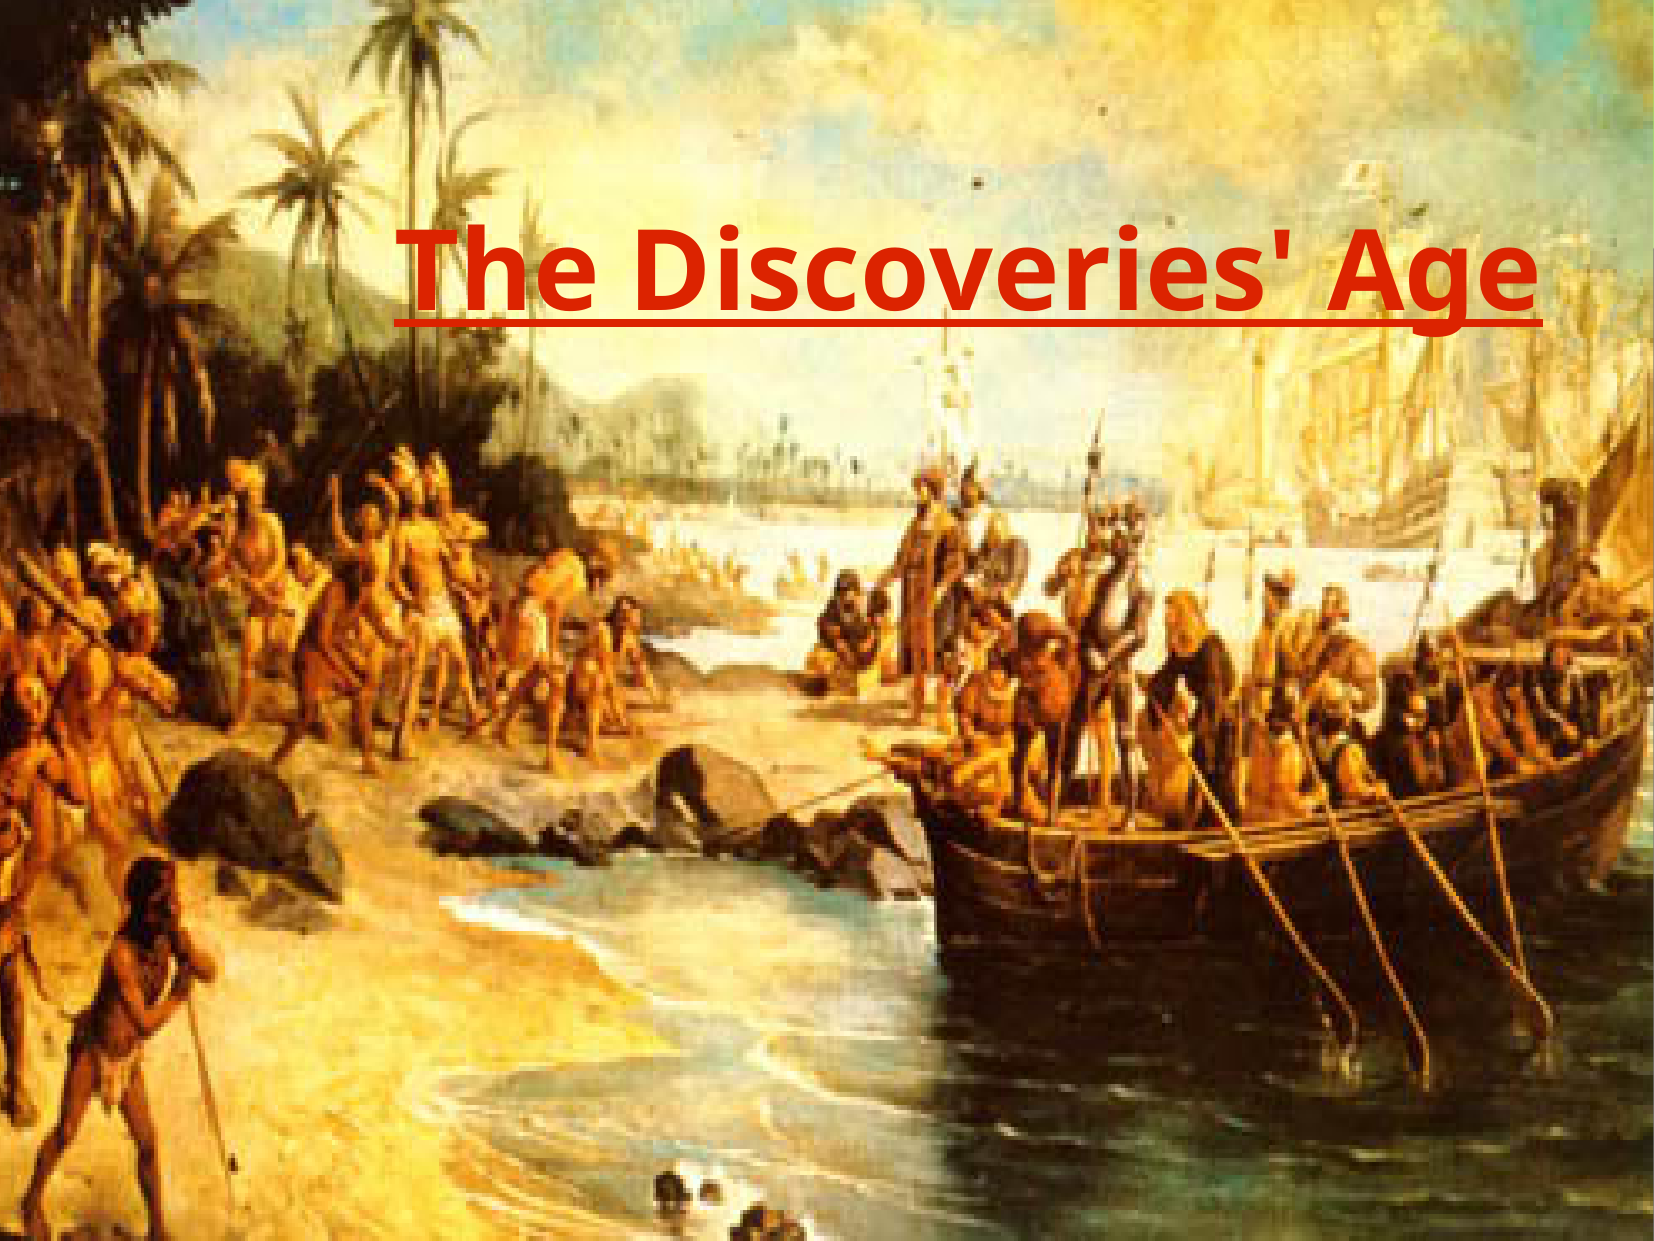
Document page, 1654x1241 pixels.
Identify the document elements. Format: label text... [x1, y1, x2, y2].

subtitle The Discoveries' Age [224, 0, 1654, 799]
picture [0, 0, 1654, 1241]
